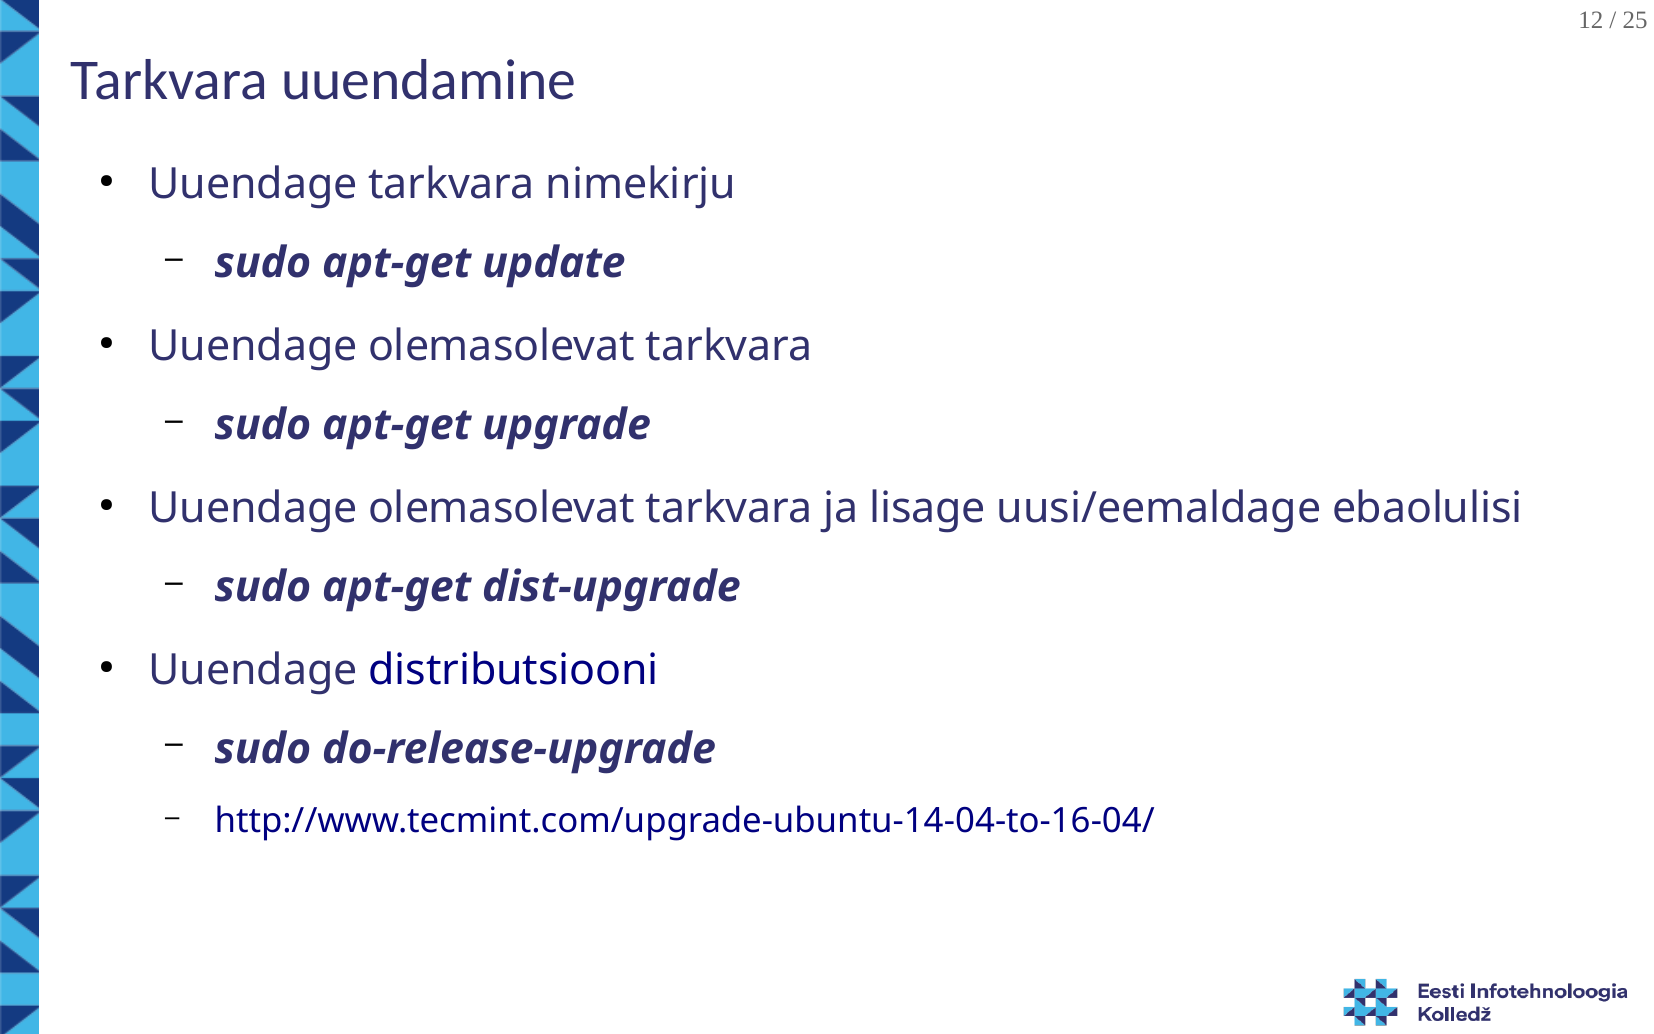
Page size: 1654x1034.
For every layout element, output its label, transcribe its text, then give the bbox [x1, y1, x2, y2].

title Tarkvara uuendamine [70, 41, 1630, 130]
list Uuendage tarkvara nimekirju sudo apt-get update Uuendage olemasolevat tarkvara sudo apt-get upgrade Uuendage olemasolevat tarkvara ja lisage uusi/eemaldage ebaolulisi sudo apt-get dist-upgrade Uuendage distributsiooni sudo do-release-upgrade http://www.tecmint.com/upgrade-ubuntu-14-04-to-16-04/ [82, 153, 1538, 872]
